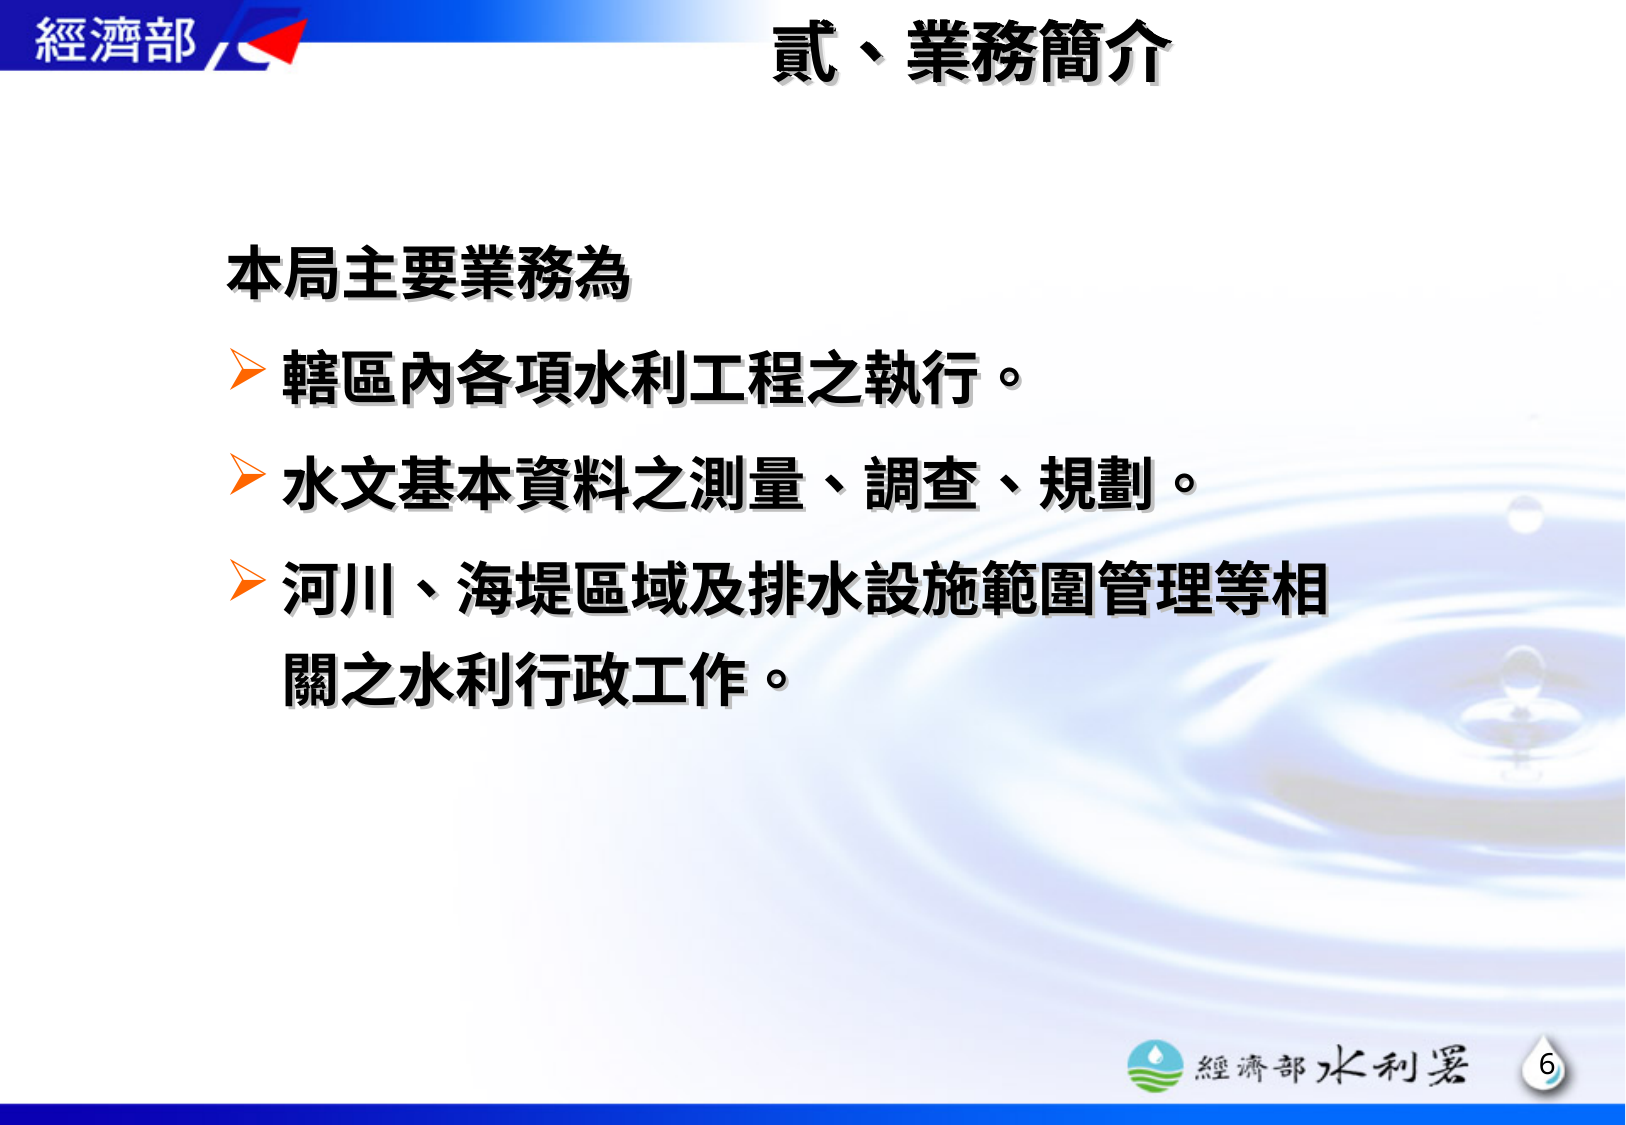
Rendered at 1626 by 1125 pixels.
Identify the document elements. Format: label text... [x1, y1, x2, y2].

list 本局主要業務為 轄區內各項水利工程之執行。 水文基本資料之測量、調查、規劃。 河川、海堤區域及排水設施範圍管理等相關之水利行政工作。 [210, 207, 1389, 1024]
title 貳、業務簡介 [316, 0, 1625, 100]
picture [0, 0, 1626, 1125]
text_box <編號> [1475, 1037, 1571, 1113]
